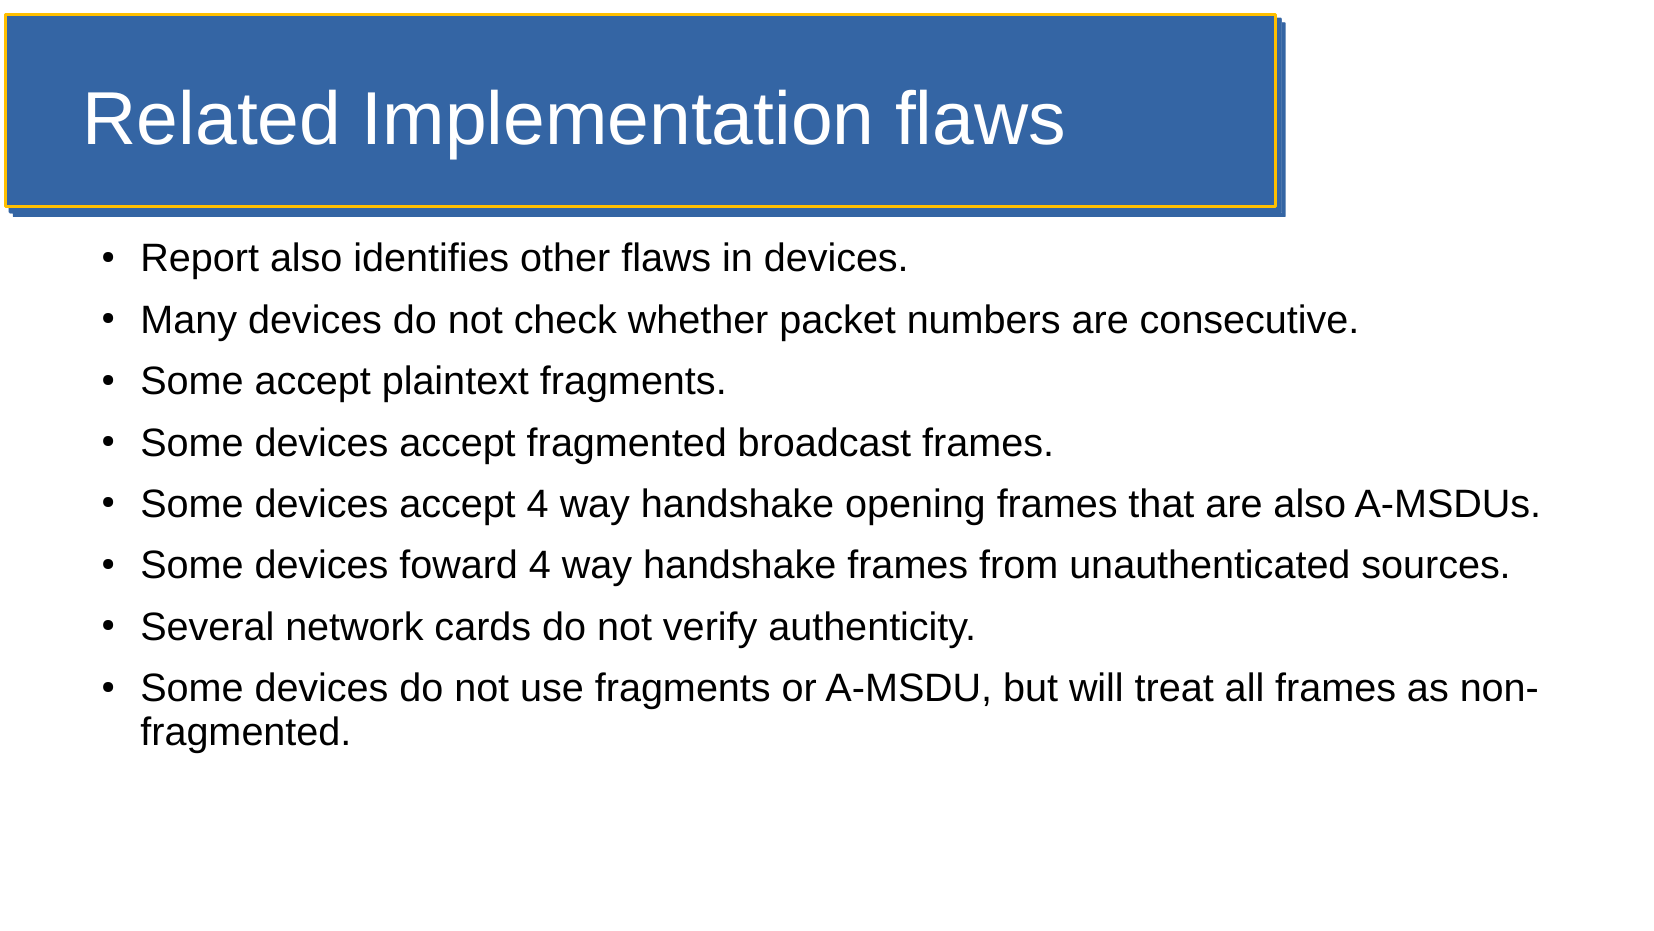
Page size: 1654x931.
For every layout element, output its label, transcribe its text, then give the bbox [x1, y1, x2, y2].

title Related Implementation flaws [82, 44, 1235, 192]
list Report also identifies other flaws in devices. Many devices do not check whether packet numbers are consecutive. Some accept plaintext fragments. Some devices accept fragmented broadcast frames. Some devices accept 4 way handshake opening frames that are also A-MSDUs. Some devices foward 4 way handshake frames from unauthenticated sources. Several network cards do not verify authenticity. Some devices do not use fragments or A-MSDU, but will treat all frames as non-fragmented. [88, 236, 1565, 798]
